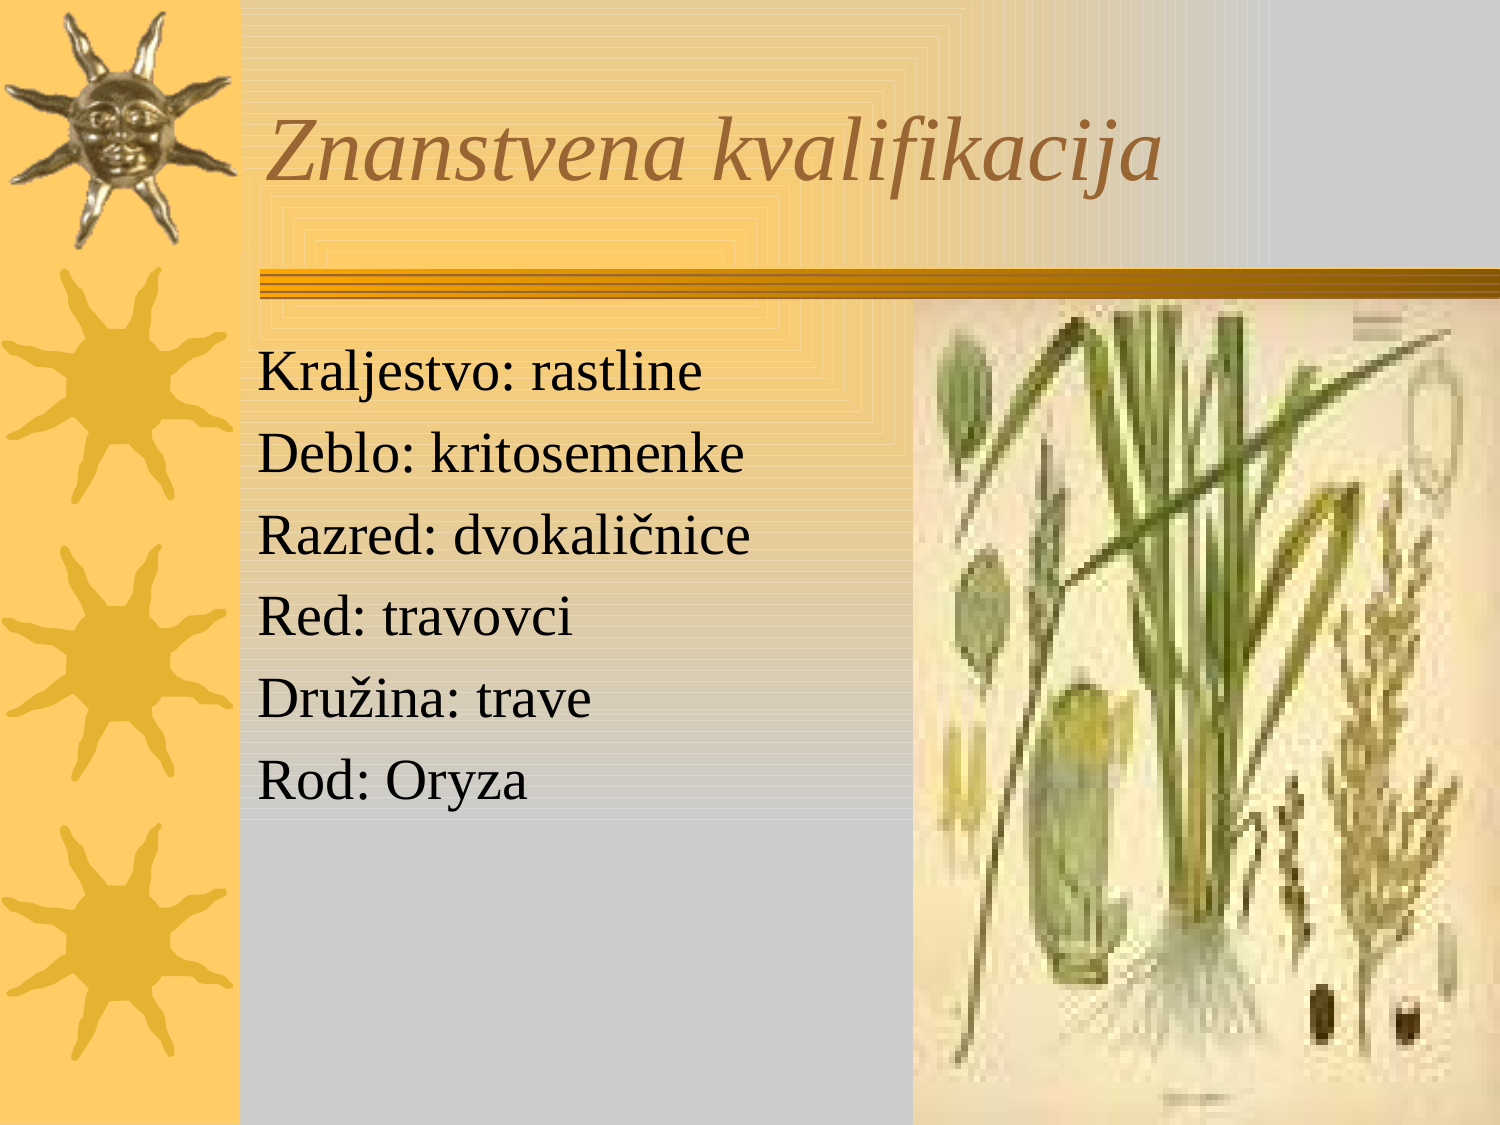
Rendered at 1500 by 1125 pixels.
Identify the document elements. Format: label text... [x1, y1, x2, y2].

title Znanstvena kvalifikacija [250, 50, 1492, 238]
list Kraljestvo: rastline Deblo: kritosemenke Razred: dvokaličnice Red: travovci Družina: trave Rod: Oryza [242, 324, 913, 1000]
picture [1, 8, 242, 254]
picture [913, 299, 1500, 1125]
